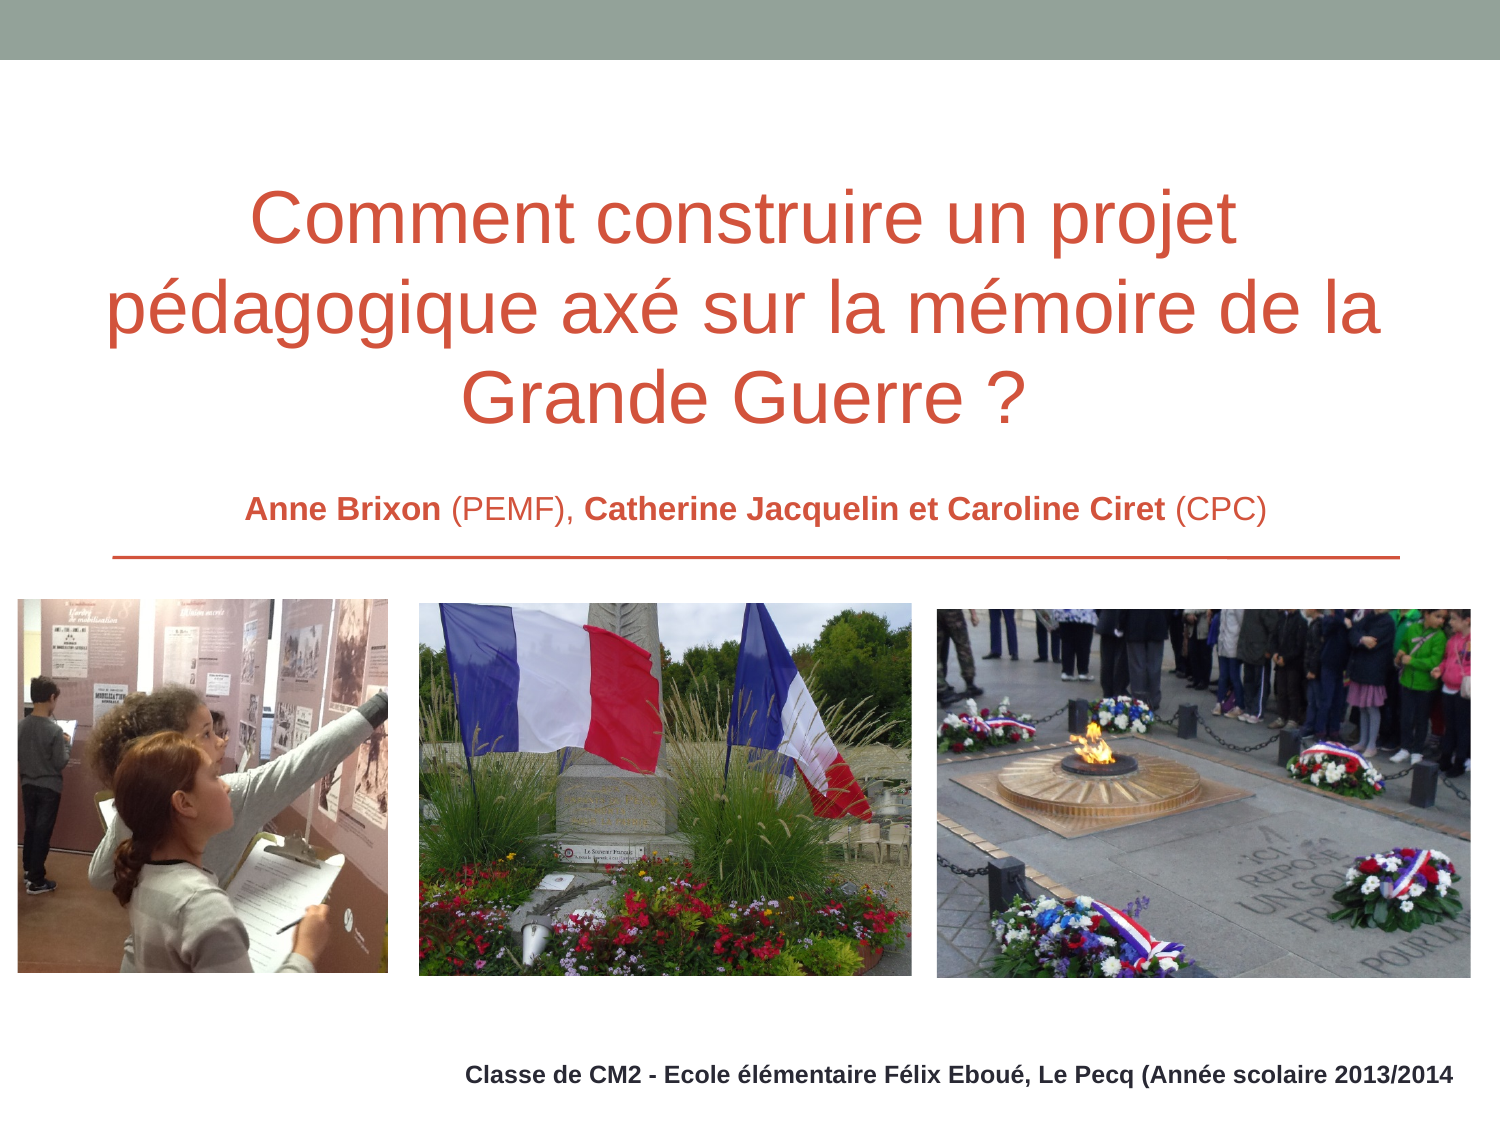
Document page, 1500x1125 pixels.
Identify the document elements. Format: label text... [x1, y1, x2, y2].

picture [419, 603, 912, 976]
picture [936, 609, 1471, 978]
subtitle Anne Brixon (PEMF), Catherine Jacquelin et Caroline Ciret (CPC) [112, 479, 1400, 547]
title Comment construire un projet pédagogique axé sur la mémoire de la Grande Guerre ? [17, 160, 1471, 450]
picture [17, 599, 388, 973]
text_box Classe de CM2 - Ecole élémentaire Félix Eboué, Le Pecq (Année scolaire 2013/2014 [17, 1050, 1471, 1118]
